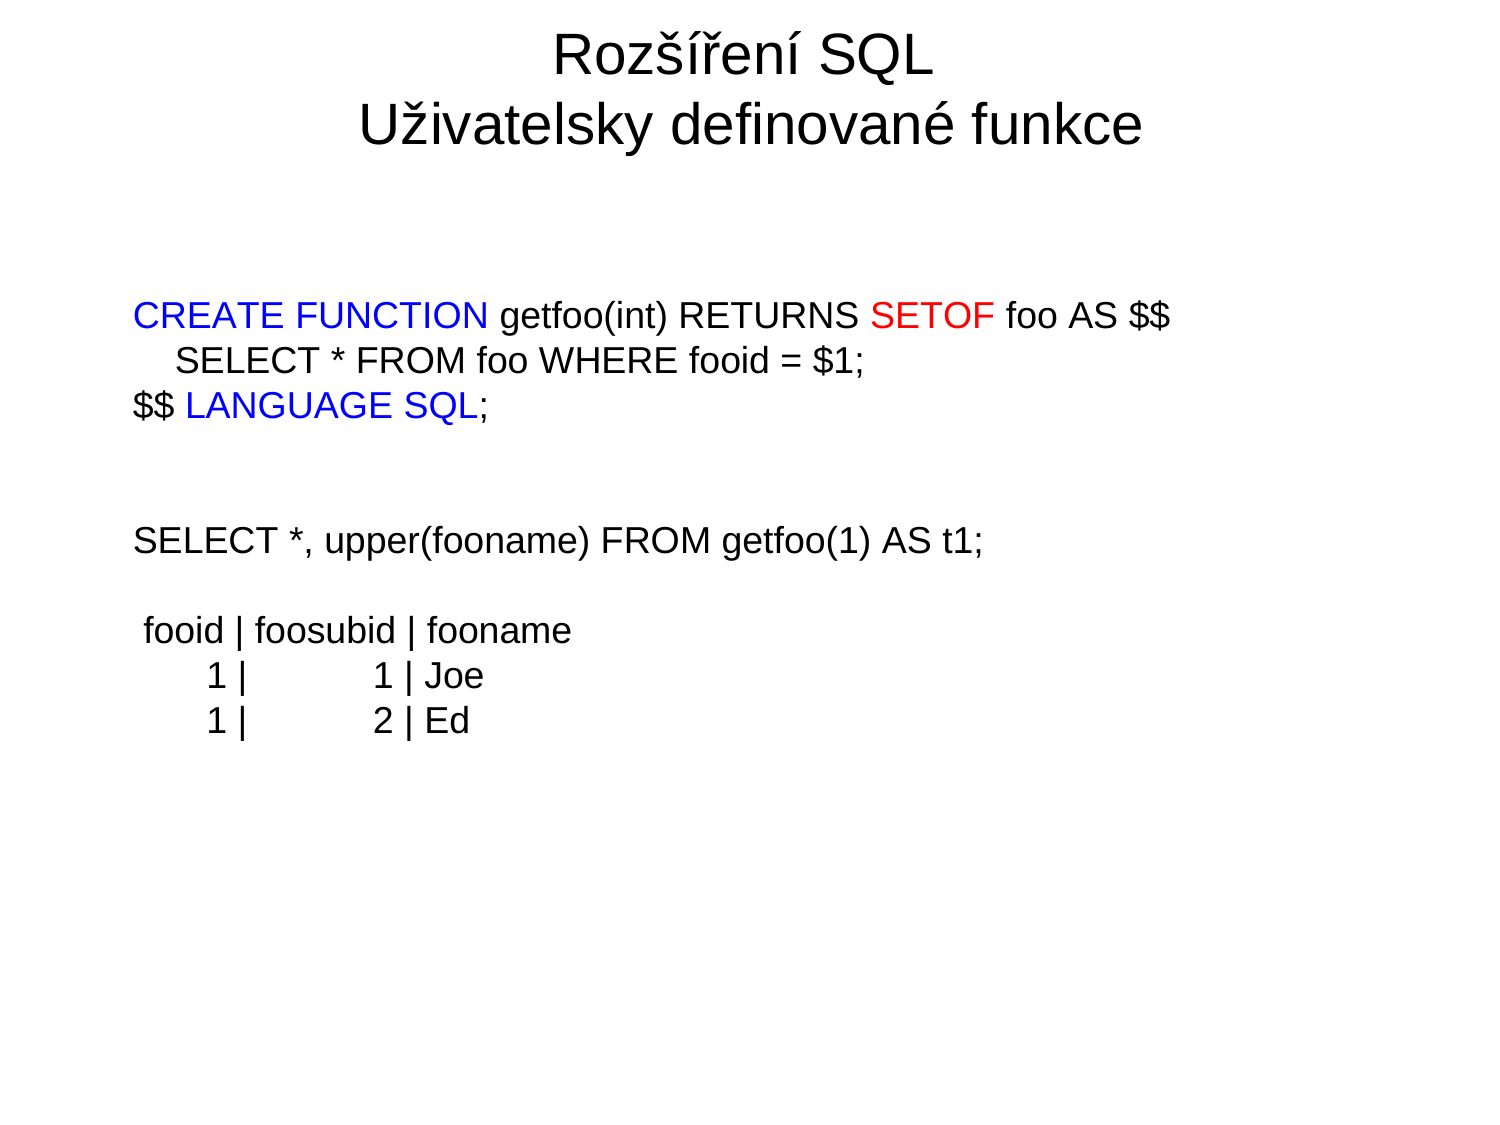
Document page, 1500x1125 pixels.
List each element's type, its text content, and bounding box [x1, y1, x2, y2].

text_box CREATE FUNCTION getfoo(int) RETURNS SETOF foo AS $$ SELECT * FROM foo WHERE fooid = $1; $$ LANGUAGE SQL; SELECT *, upper(fooname) FROM getfoo(1) AS t1; fooid | foosubid | fooname 1 | 1 | Joe 1 | 2 | Ed [118, 283, 1335, 969]
title Rozšíření SQL Uživatelsky definované funkce [76, 29, 1427, 144]
